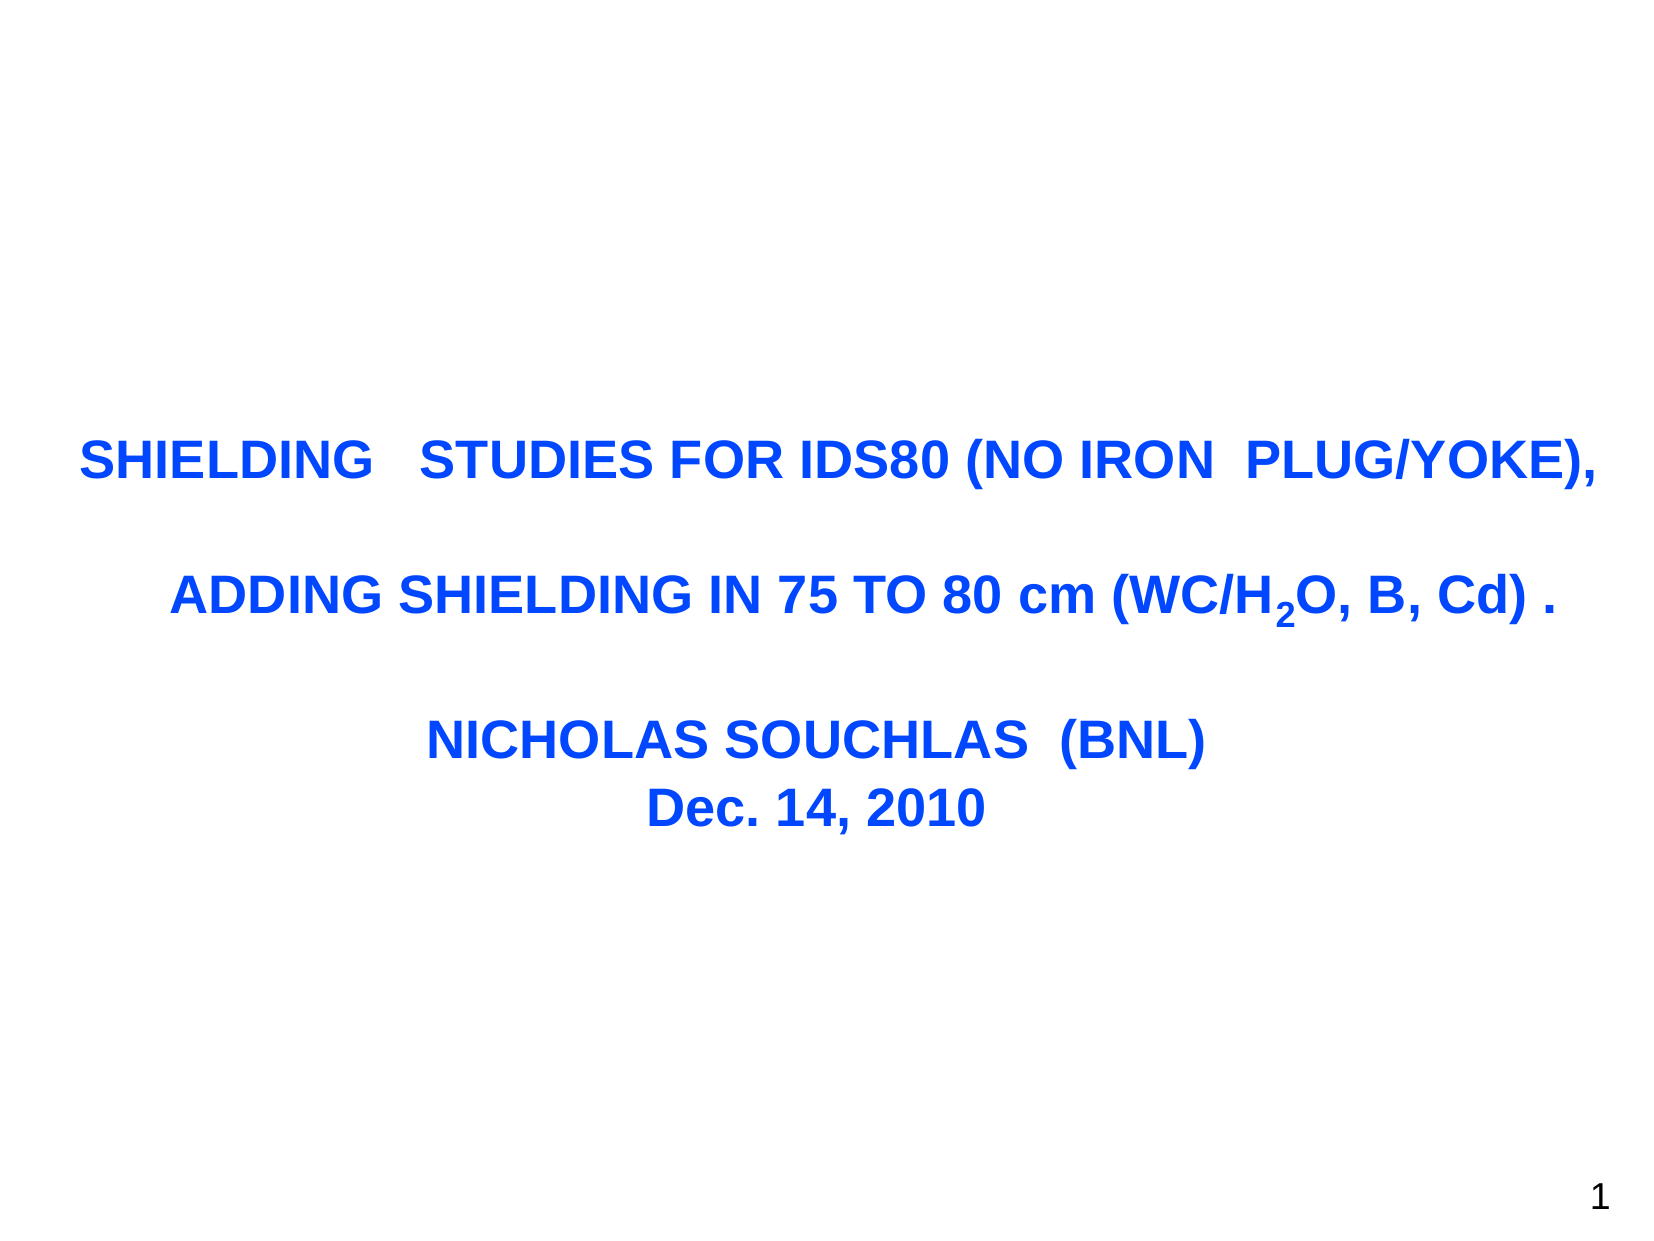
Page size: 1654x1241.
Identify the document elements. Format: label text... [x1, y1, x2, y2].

text_box 1 [1574, 1162, 1635, 1225]
text_box SHIELDING STUDIES FOR IDS80 (NO IRON PLUG/YOKE), ADDING SHIELDING IN 75 TO 80 cm (WC/H2O, B, Cd) . NICHOLAS SOUCHLAS (BNL) Dec. 14, 2010‏ ‏ [19, 322, 1625, 1033]
